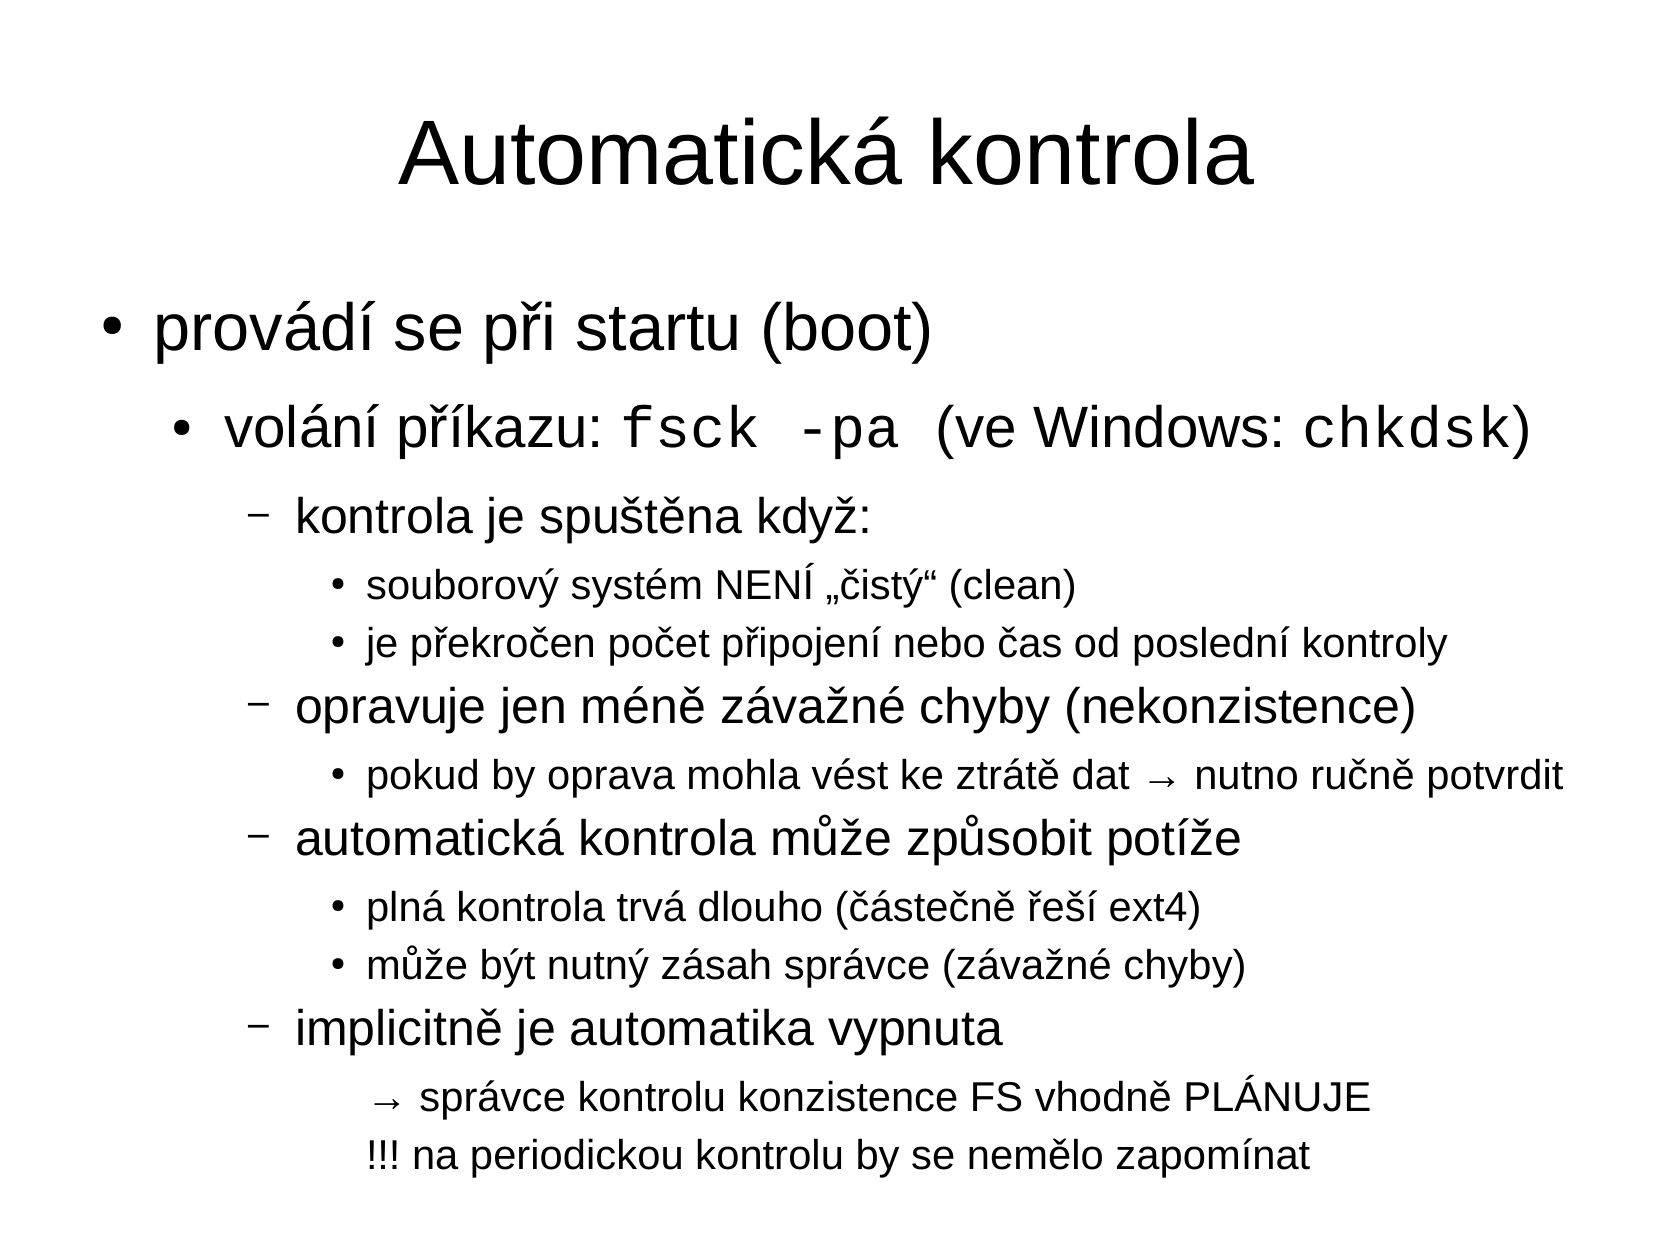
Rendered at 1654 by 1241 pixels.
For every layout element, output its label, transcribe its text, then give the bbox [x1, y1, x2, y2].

title Automatická kontrola [82, 49, 1571, 257]
list provádí se při startu (boot) volání příkazu: fsck -pa (ve Windows: chkdsk) kontrola je spuštěna když: souborový systém NENÍ „čistý“ (clean) je překročen počet připojení nebo čas od poslední kontroly opravuje jen méně závažné chyby (nekonzistence) pokud by oprava mohla vést ke ztrátě dat → nutno ručně potvrdit automatická kontrola může způsobit potíže plná kontrola trvá dlouho (částečně řeší ext4) může být nutný zásah správce (závažné chyby) implicitně je automatika vypnuta → správce kontrolu konzistence FS vhodně PLÁNUJE !!! na periodickou kontrolu by se nemělo zapomínat [82, 290, 1625, 1211]
